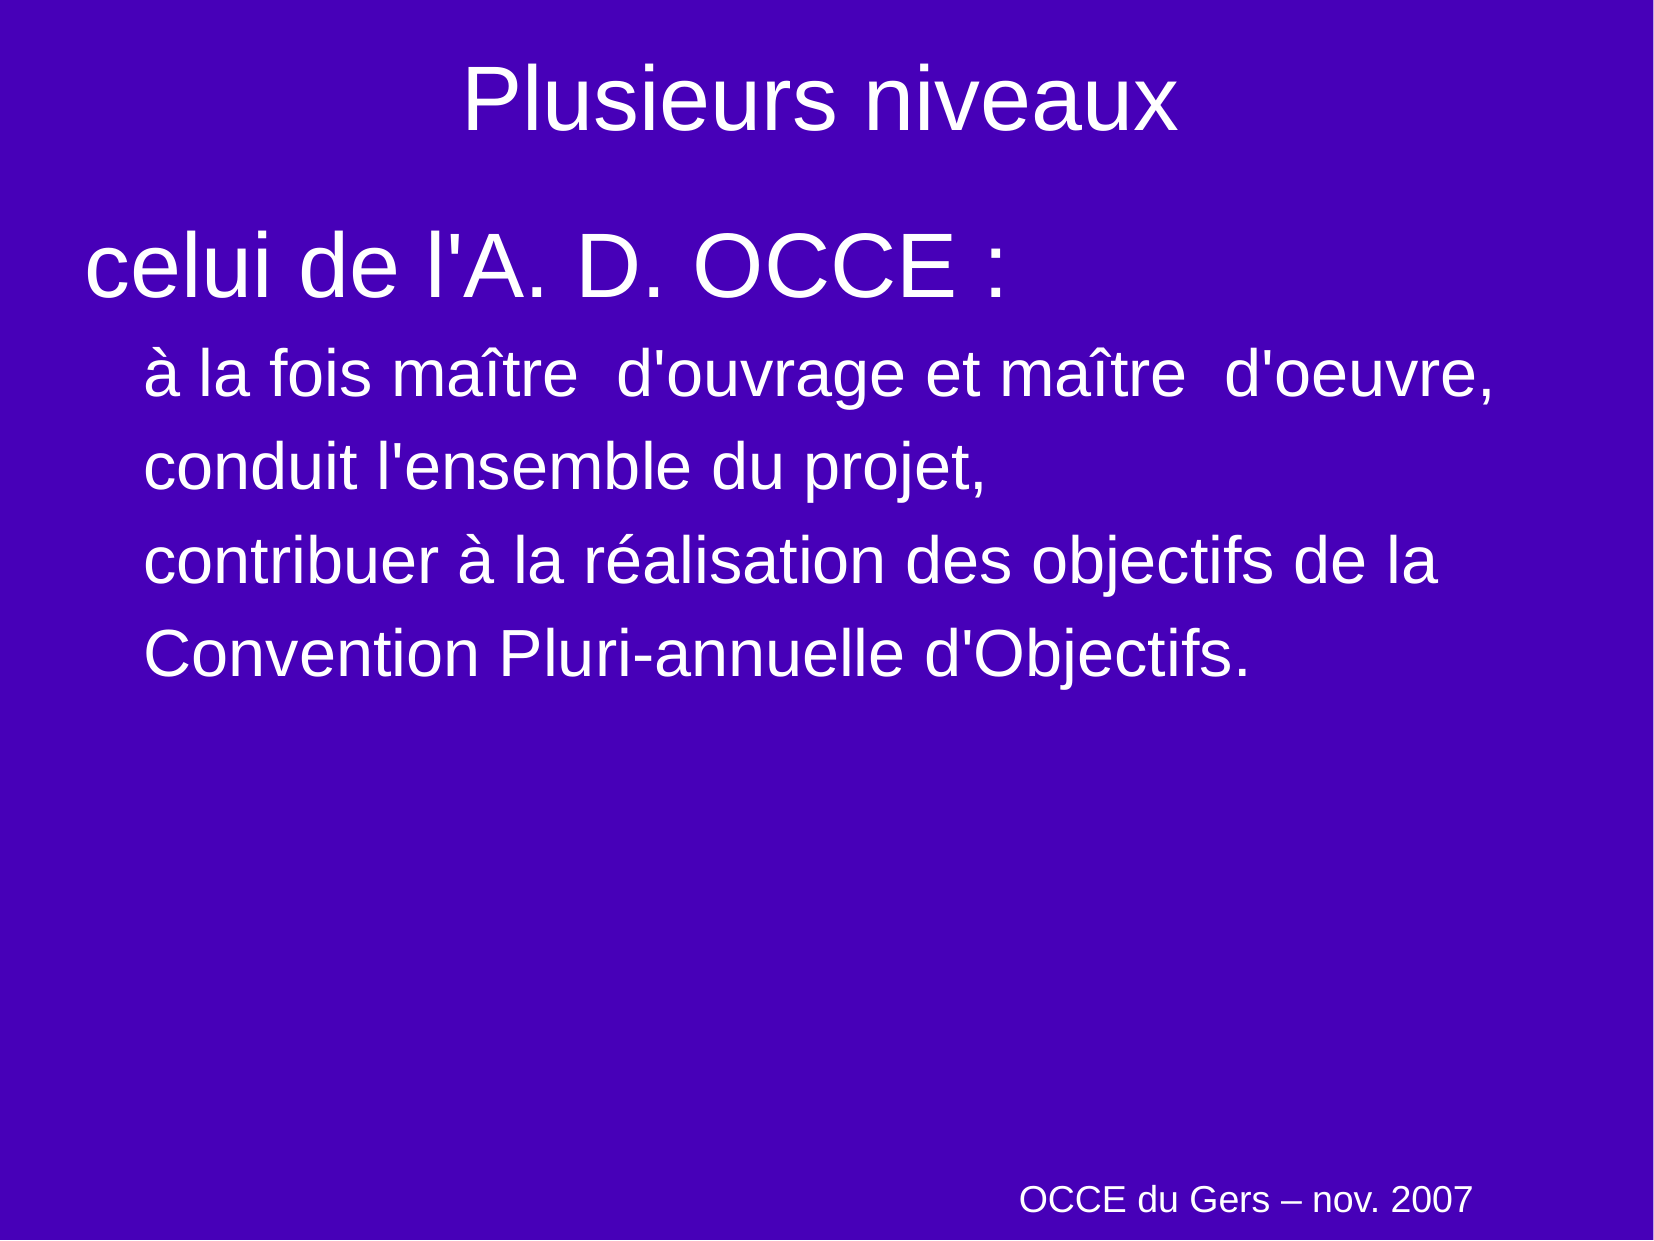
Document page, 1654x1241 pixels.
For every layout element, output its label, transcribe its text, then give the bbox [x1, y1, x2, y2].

subtitle celui de l'A. D. OCCE : à la fois maître d'ouvrage et maître d'oeuvre, conduit l'ensemble du projet, contribuer à la réalisation des objectifs de la Convention Pluri-annuelle d'Objectifs. [84, 189, 1573, 966]
title Plusieurs niveaux [76, 14, 1565, 184]
text_box OCCE du Gers – nov. 2007 [1003, 1171, 1625, 1229]
